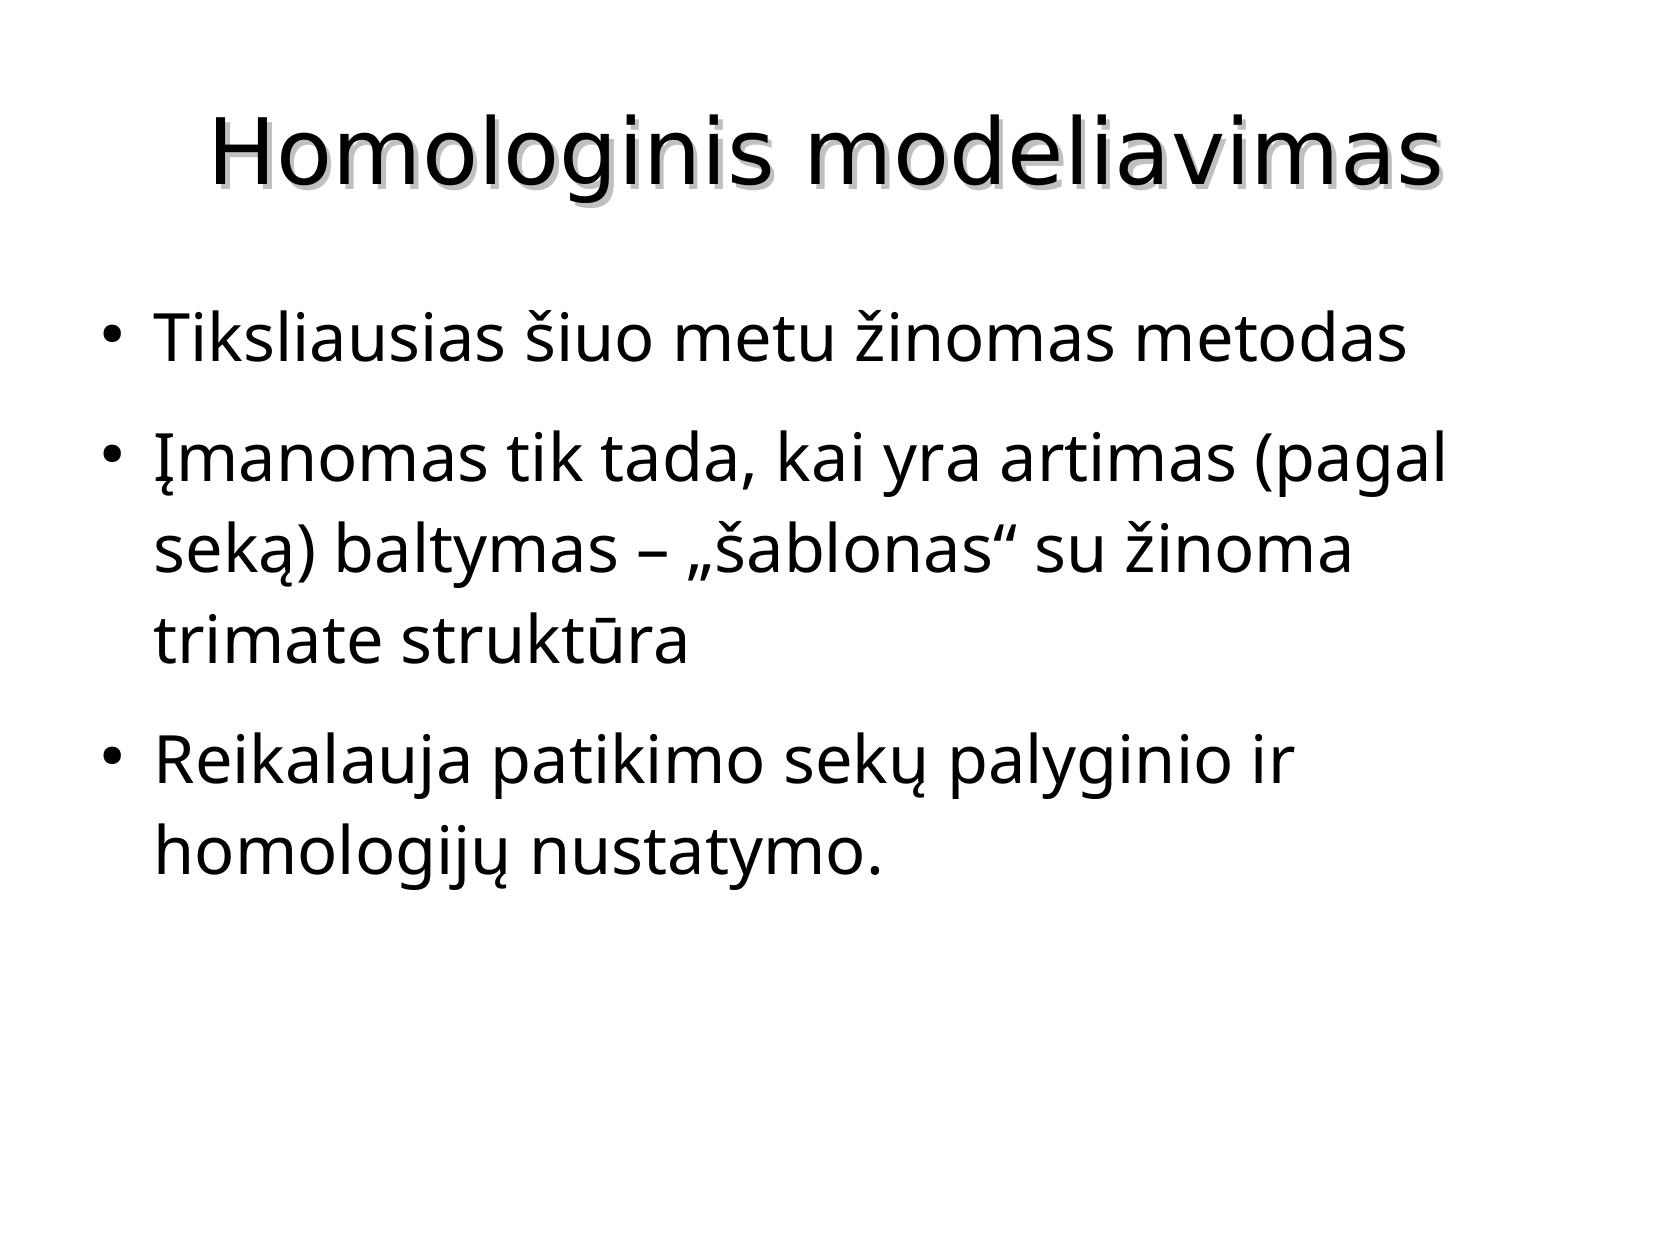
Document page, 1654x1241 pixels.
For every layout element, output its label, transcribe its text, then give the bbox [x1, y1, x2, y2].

list Tiksliausias šiuo metu žinomas metodas Įmanomas tik tada, kai yra artimas (pagal seką) baltymas – „šablonas“ su žinoma trimate struktūra Reikalauja patikimo sekų palyginio ir homologijų nustatymo. [82, 290, 1571, 1094]
title Homologinis modeliavimas [82, 56, 1571, 250]
